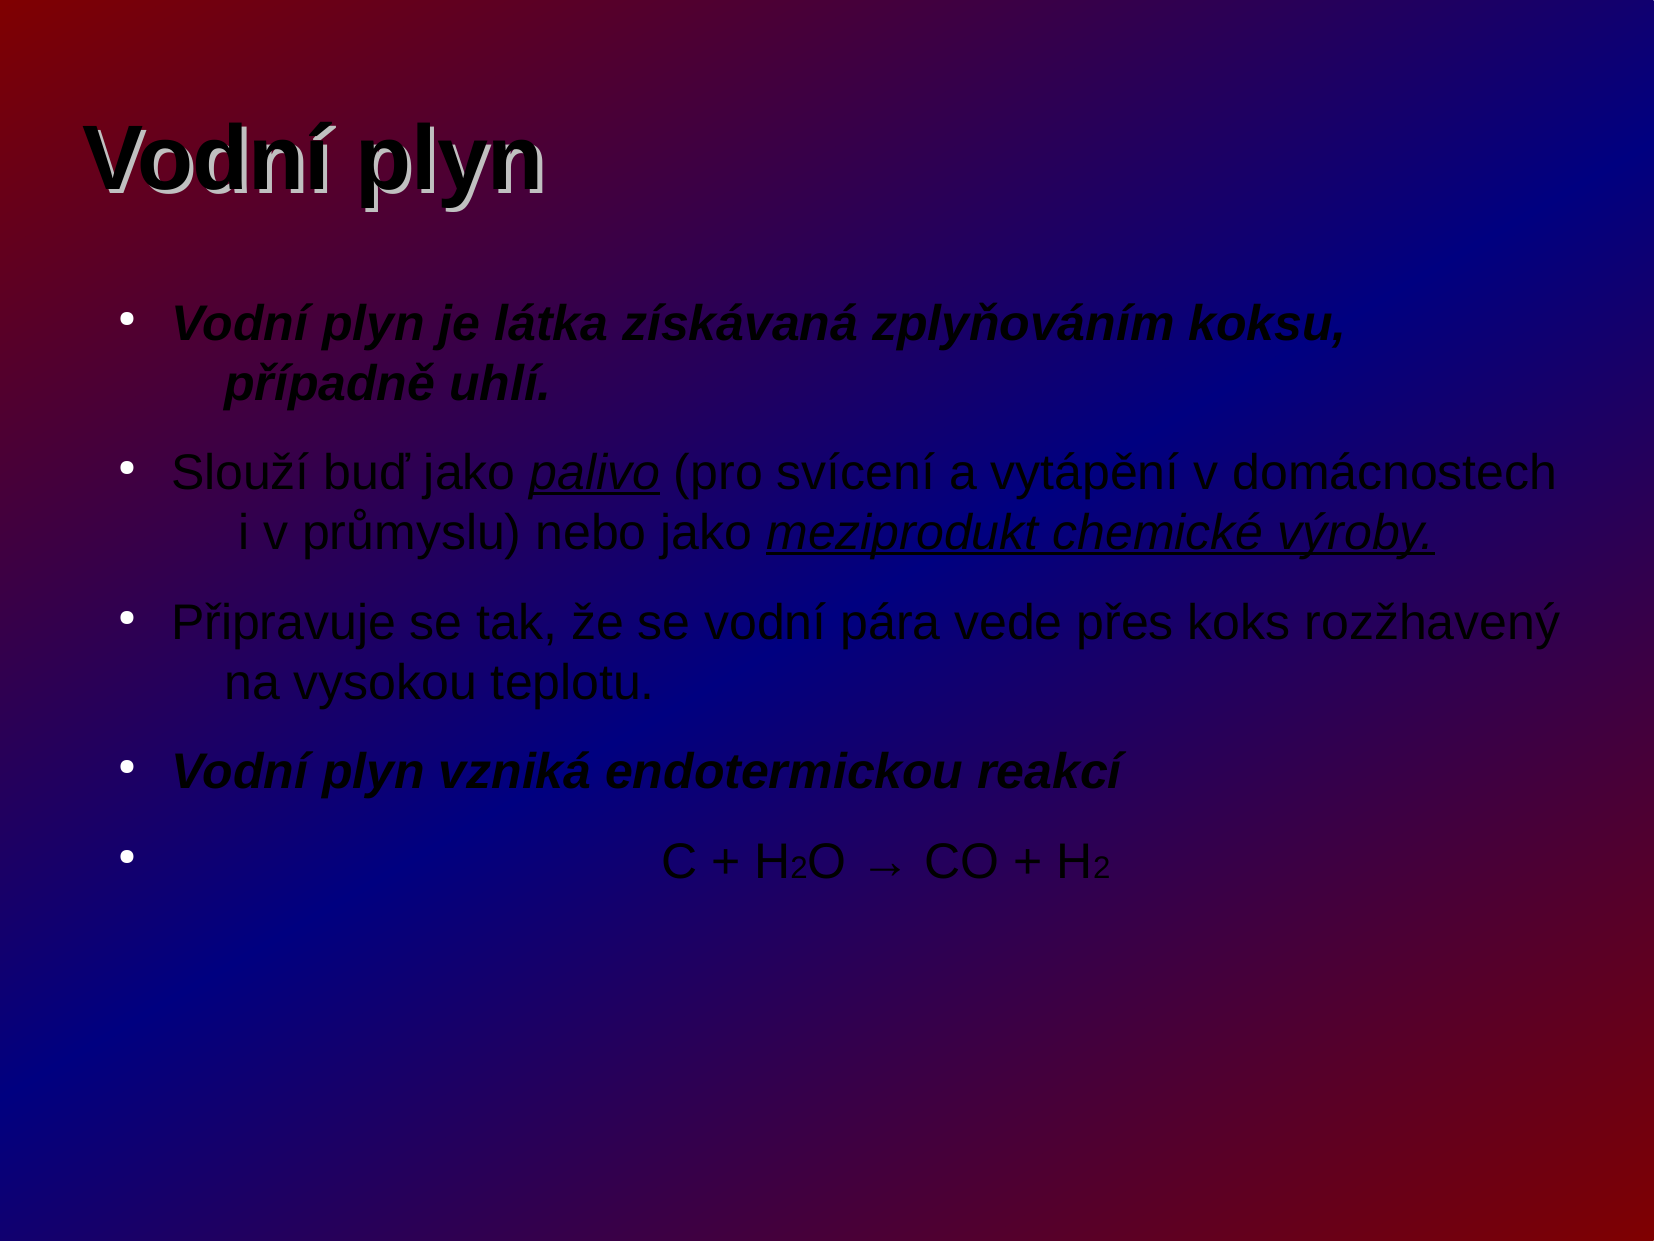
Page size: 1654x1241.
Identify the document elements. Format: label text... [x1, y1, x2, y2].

list Vodní plyn je látka získávaná zplyňováním koksu, případně uhlí. Slouží buď jako palivo (pro svícení a vytápění v domácnostech i v průmyslu) nebo jako meziprodukt chemické výroby. Připravuje se tak, že se vodní pára vede přes koks rozžhavený na vysokou teplotu. Vodní plyn vzniká endotermickou reakcí C + H2O → CO + H2 [82, 290, 1571, 975]
title Vodní plyn [82, 49, 1571, 257]
